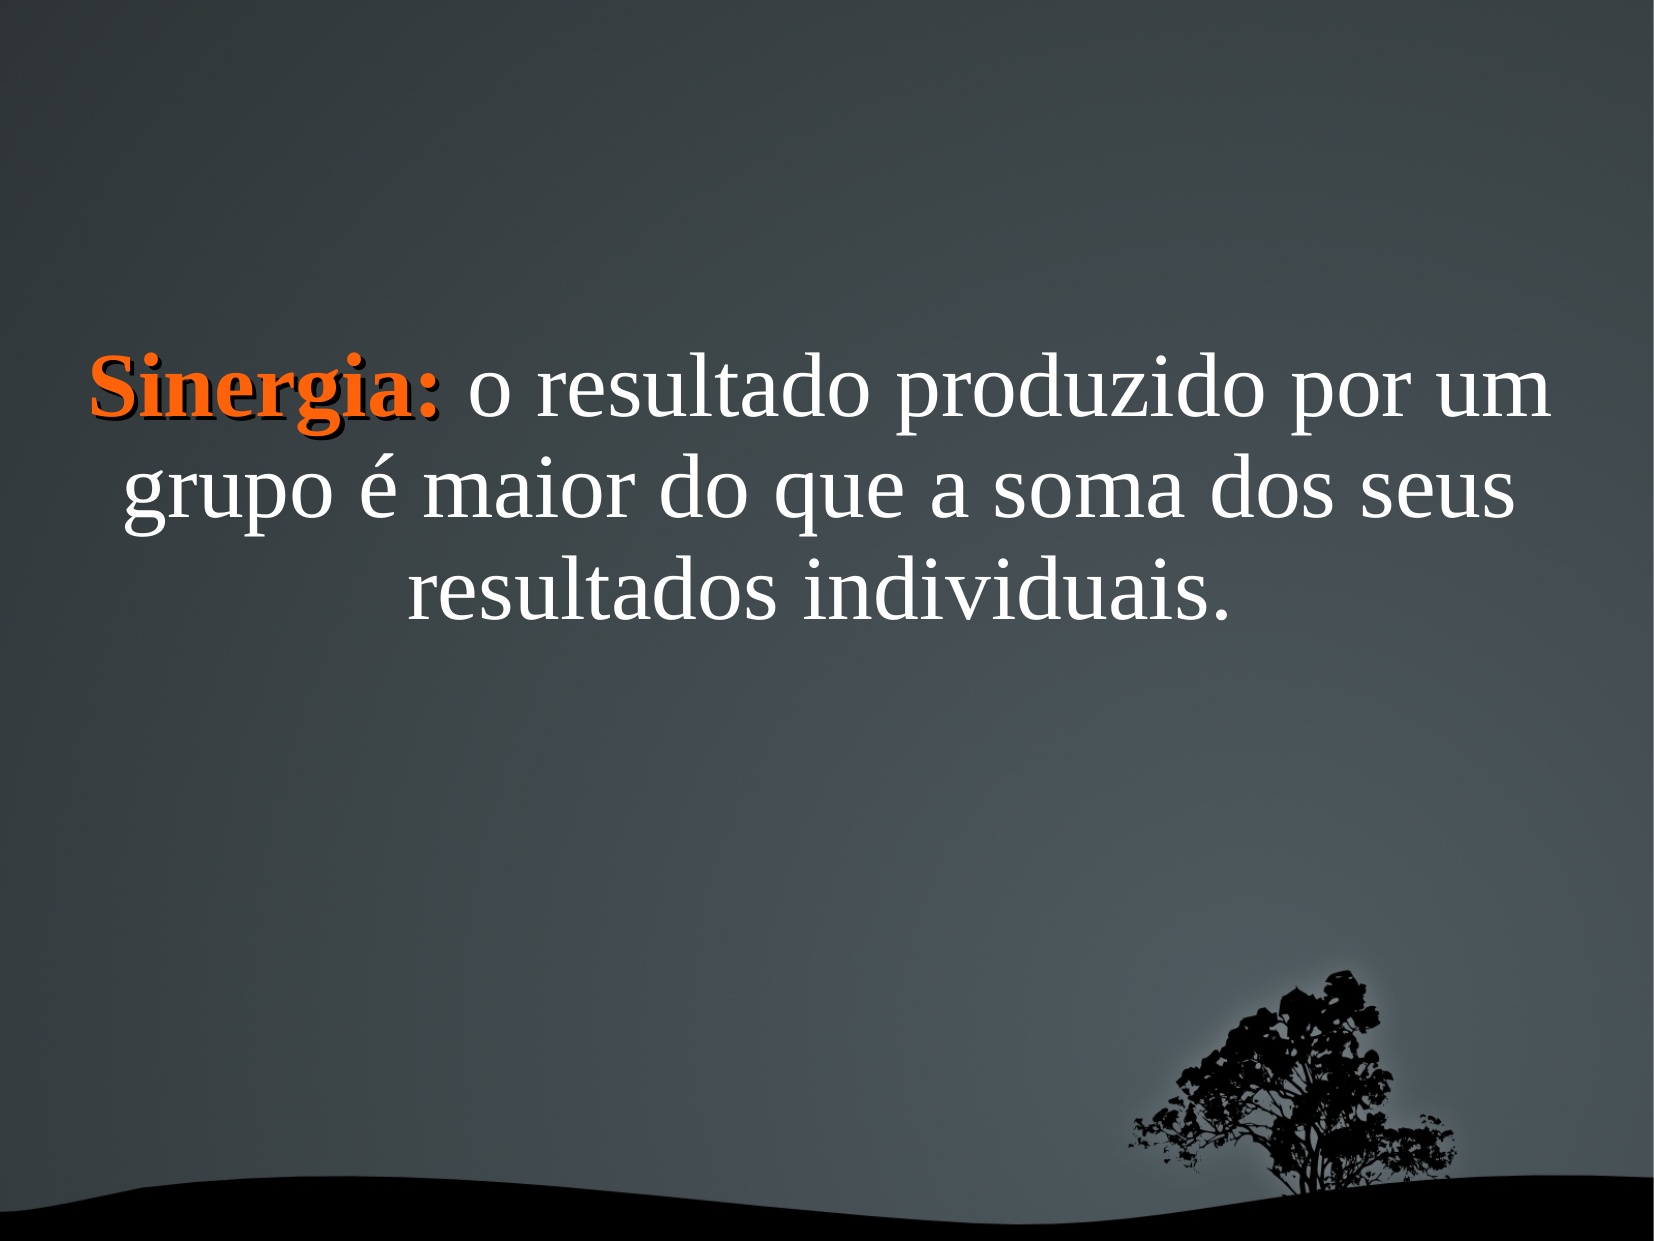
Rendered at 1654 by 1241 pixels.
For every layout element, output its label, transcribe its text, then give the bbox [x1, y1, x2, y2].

picture [0, 0, 1654, 1241]
title Sinergia: o resultado produzido por um grupo é maior do que a soma dos seus resultados individuais. [76, 316, 1565, 658]
